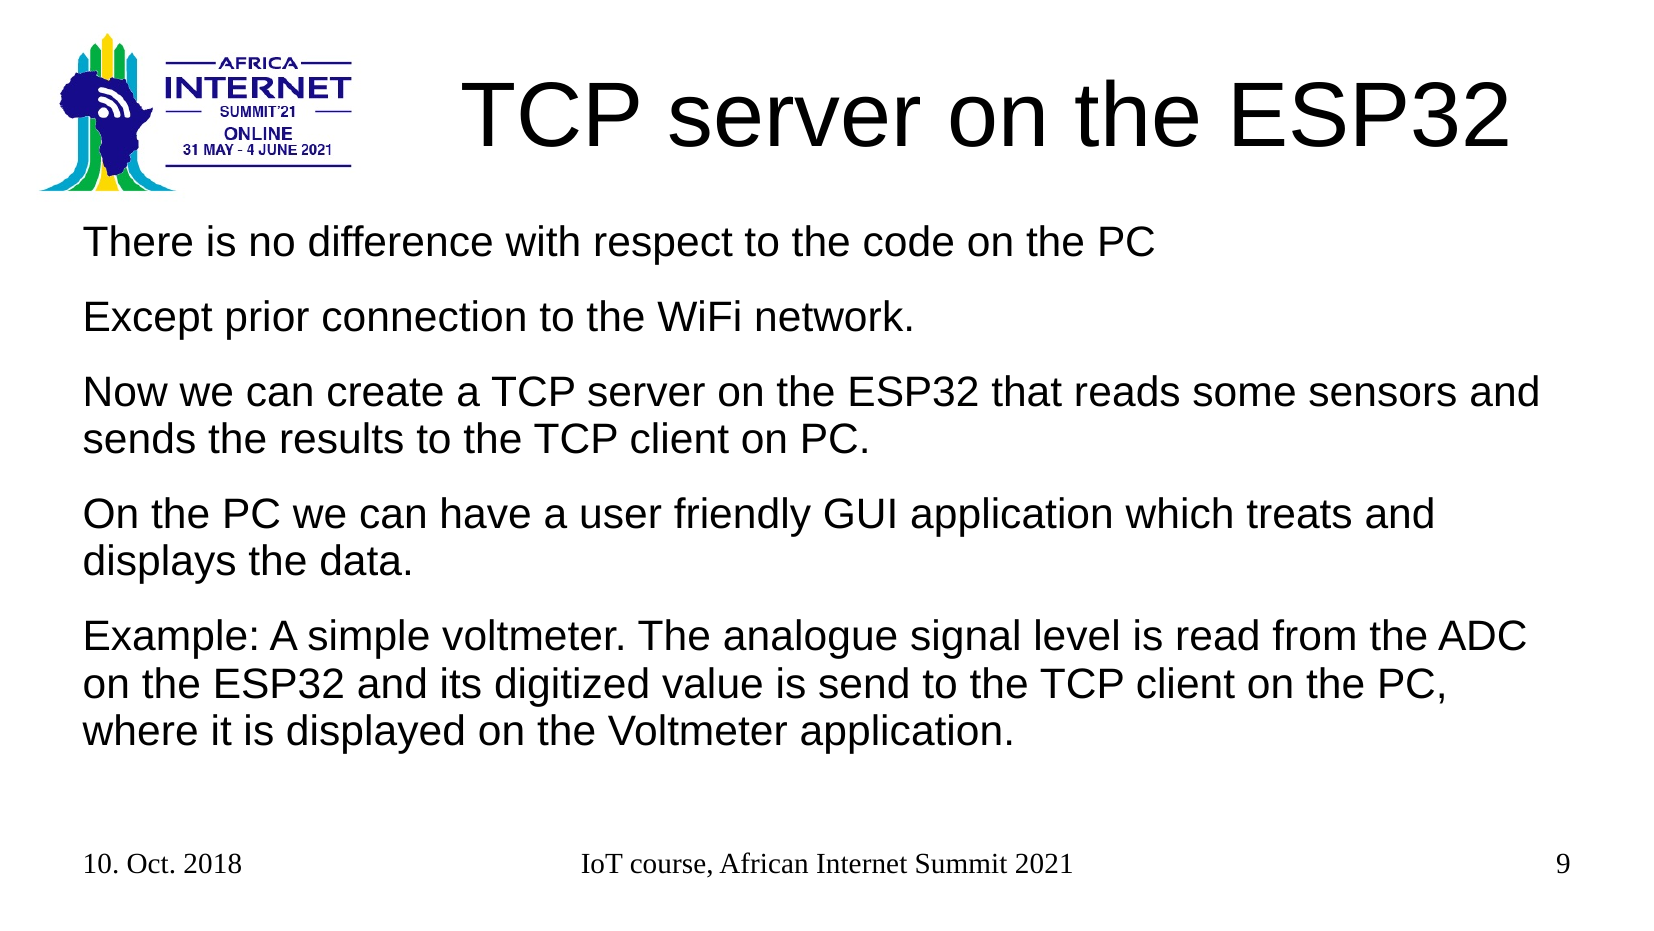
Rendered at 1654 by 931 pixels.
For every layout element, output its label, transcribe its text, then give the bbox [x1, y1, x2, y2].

title TCP server on the ESP32 [403, 37, 1571, 193]
list There is no difference with respect to the code on the PC Except prior connection to the WiFi network. Now we can create a TCP server on the ESP32 that reads some sensors and sends the results to the TCP client on PC. On the PC we can have a user friendly GUI application which treats and displays the data. Example: A simple voltmeter. The analogue signal level is read from the ADC on the ESP32 and its digitized value is send to the TCP client on the PC, where it is displayed on the Voltmeter application. [82, 217, 1571, 758]
picture [9, 11, 384, 207]
